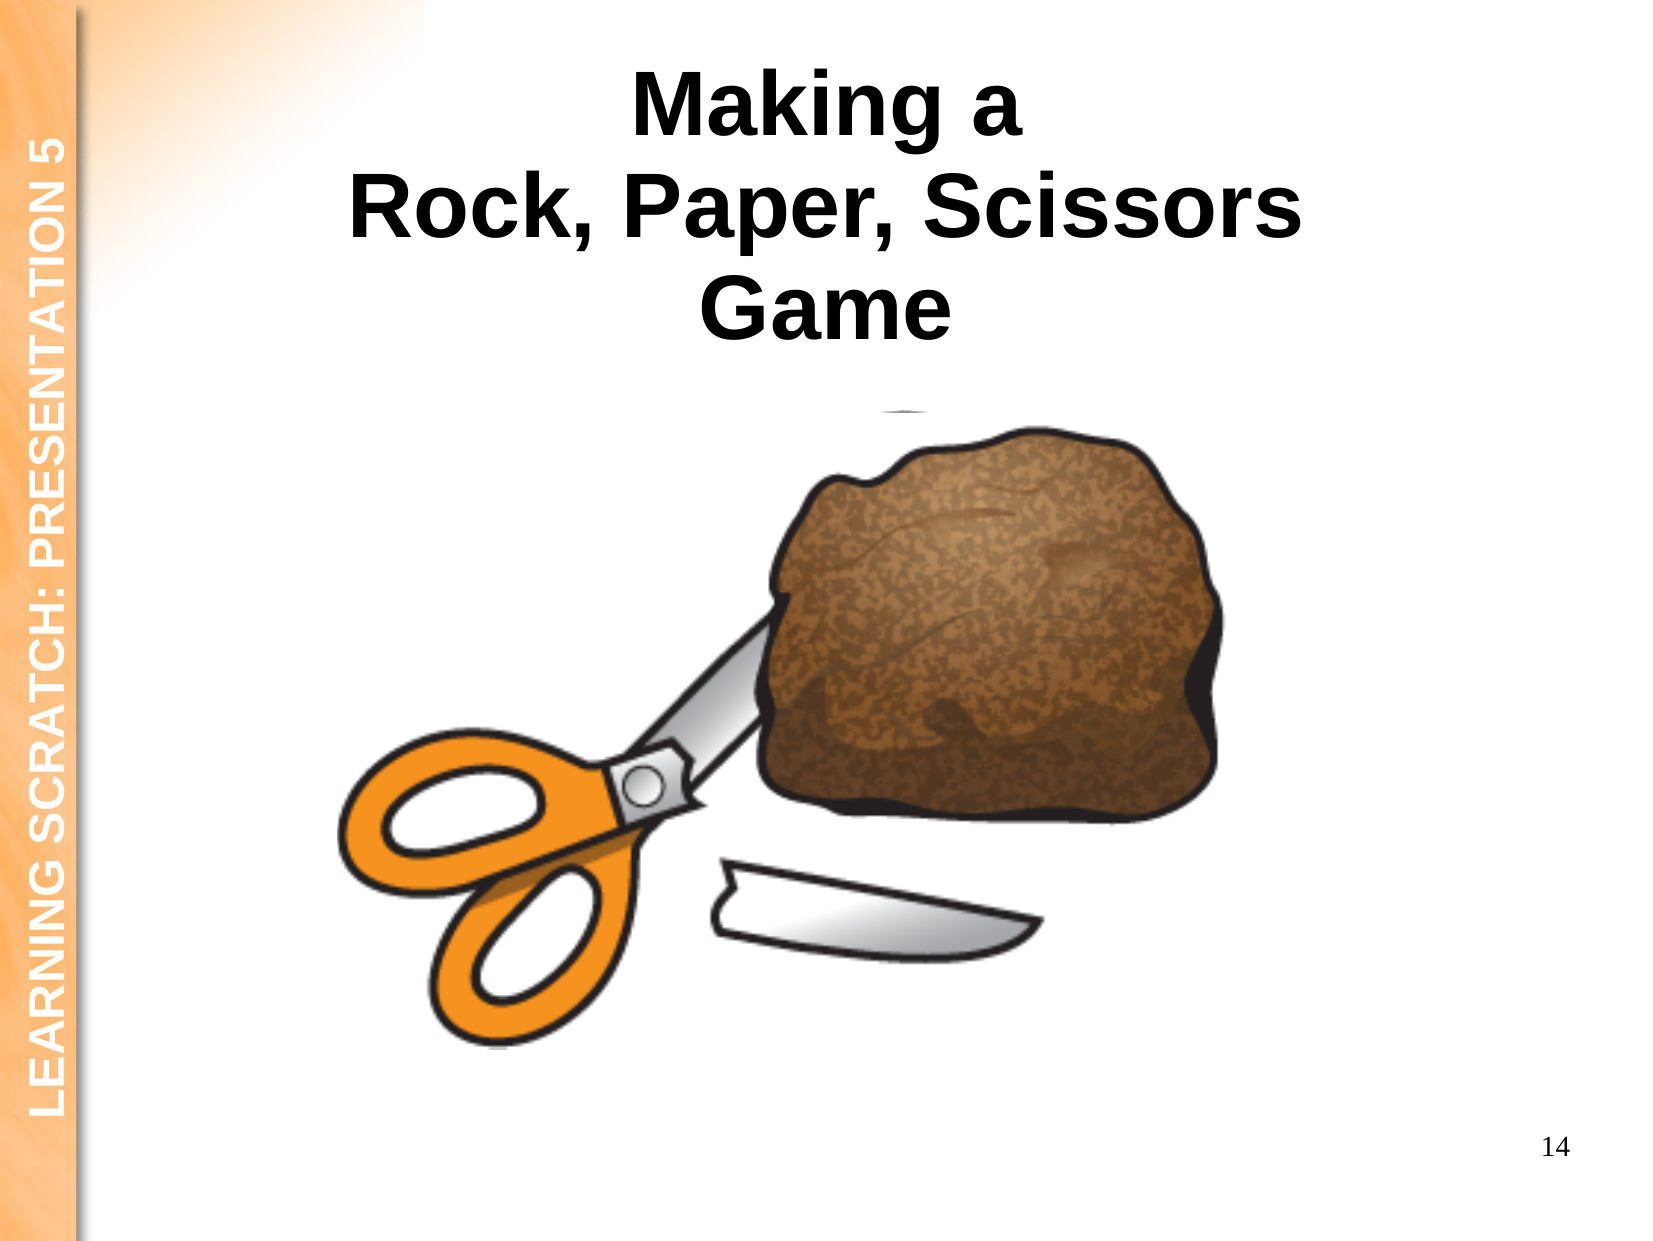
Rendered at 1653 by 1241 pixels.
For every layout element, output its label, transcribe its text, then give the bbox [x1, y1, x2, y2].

text_box [300, 412, 1538, 1126]
picture [300, 337, 1313, 1051]
picture [0, 0, 424, 1241]
title Making a Rock, Paper, Scissors Game [82, 0, 1571, 413]
